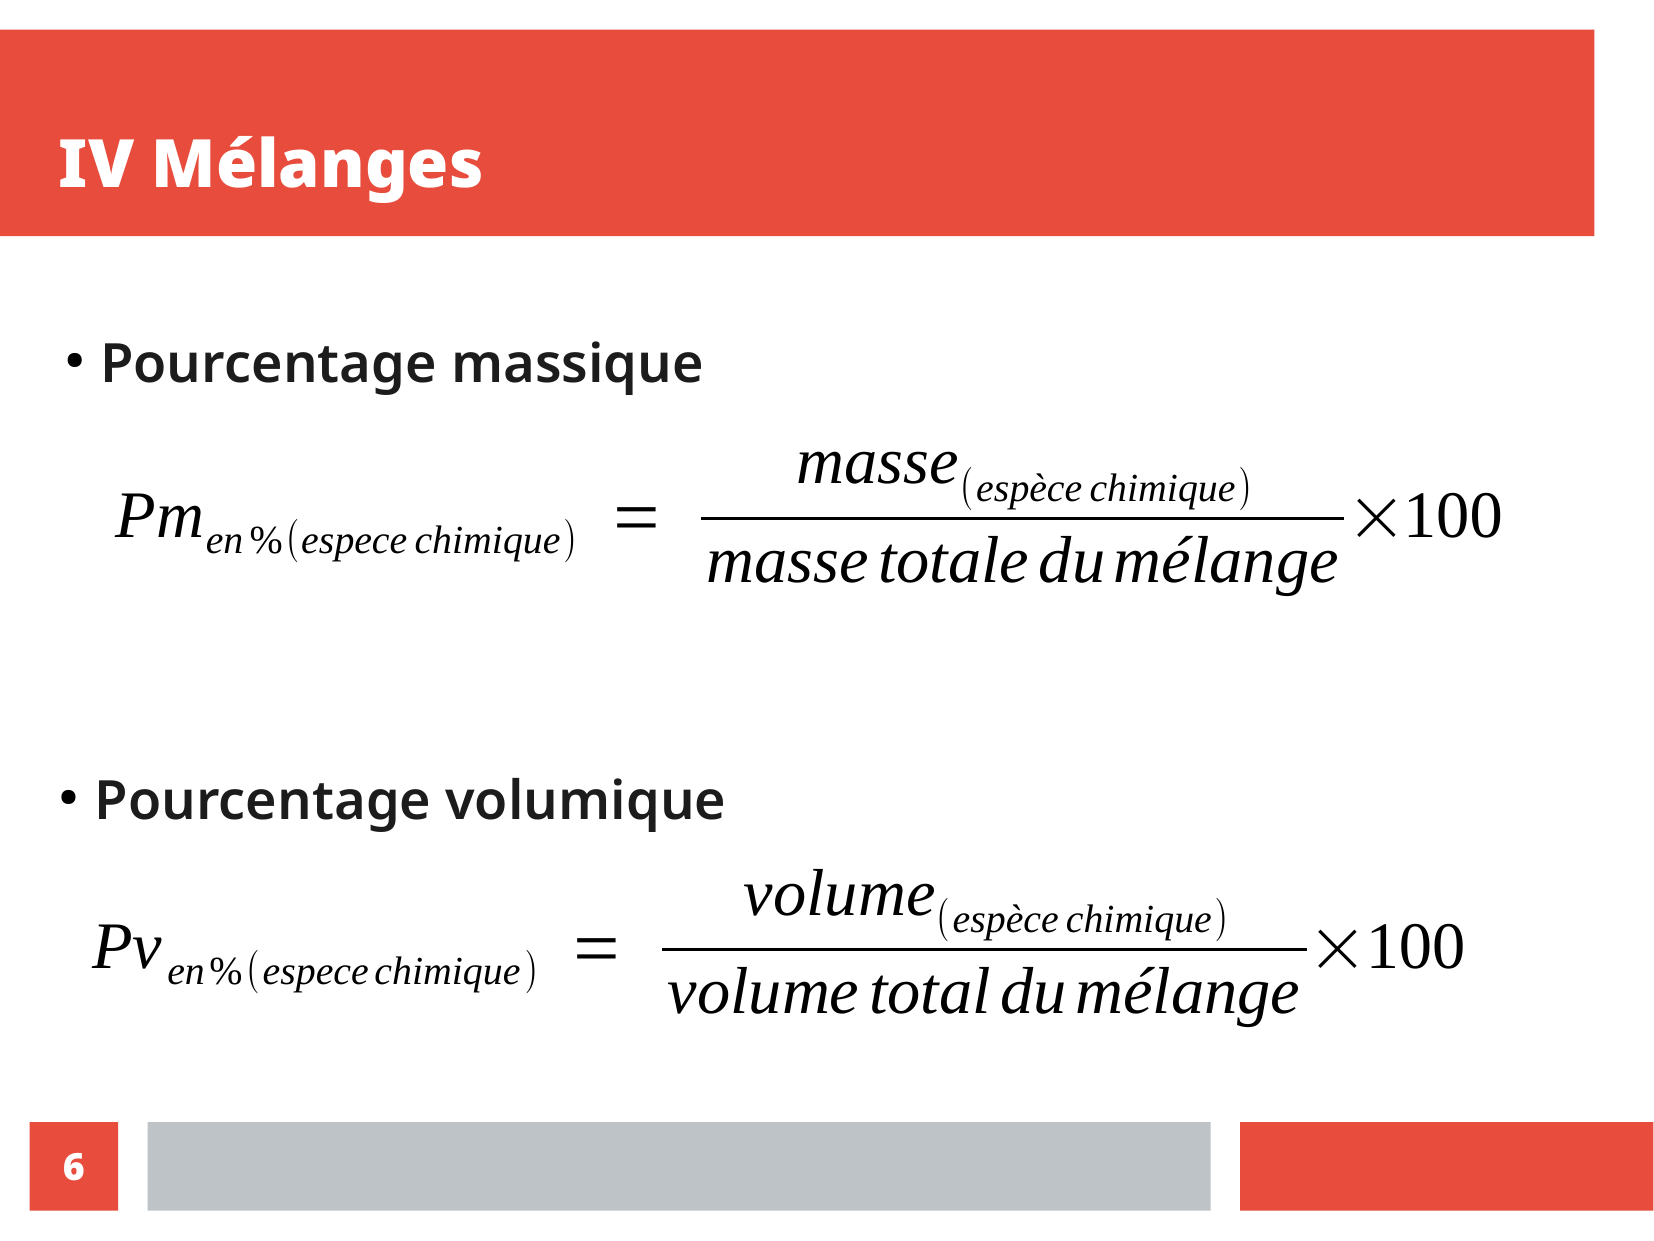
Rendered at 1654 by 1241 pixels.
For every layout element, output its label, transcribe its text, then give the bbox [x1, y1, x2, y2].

chart [82, 856, 1473, 1028]
title IV Mélanges [59, 59, 1595, 207]
chart [106, 425, 1511, 597]
list Pourcentage massique [64, 324, 910, 414]
list Pourcentage volumique [59, 761, 904, 851]
